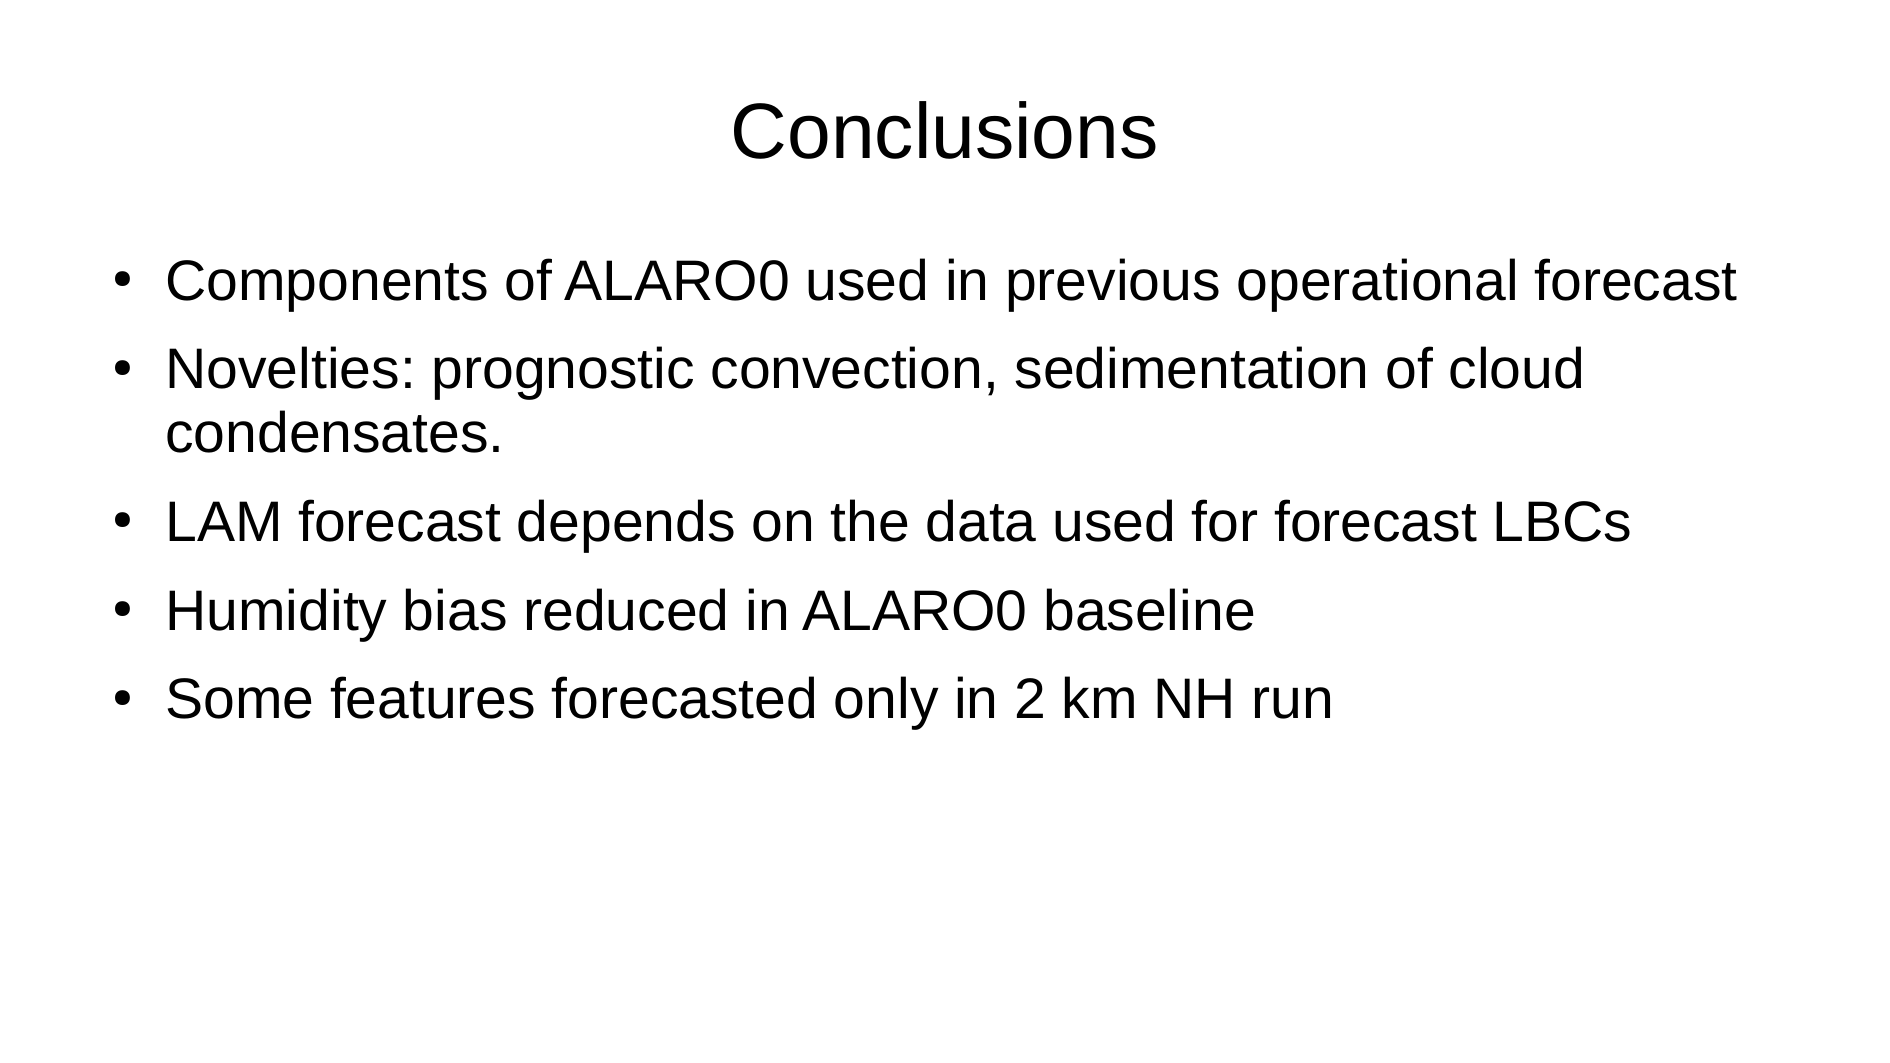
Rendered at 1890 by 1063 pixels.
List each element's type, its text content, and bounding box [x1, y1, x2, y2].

list Components of ALARO0 used in previous operational forecast Novelties: prognostic convection, sedimentation of cloud condensates. LAM forecast depends on the data used for forecast LBCs Humidity bias reduced in ALARO0 baseline Some features forecasted only in 2 km NH run [94, 248, 1758, 866]
title Conclusions [94, 42, 1796, 220]
